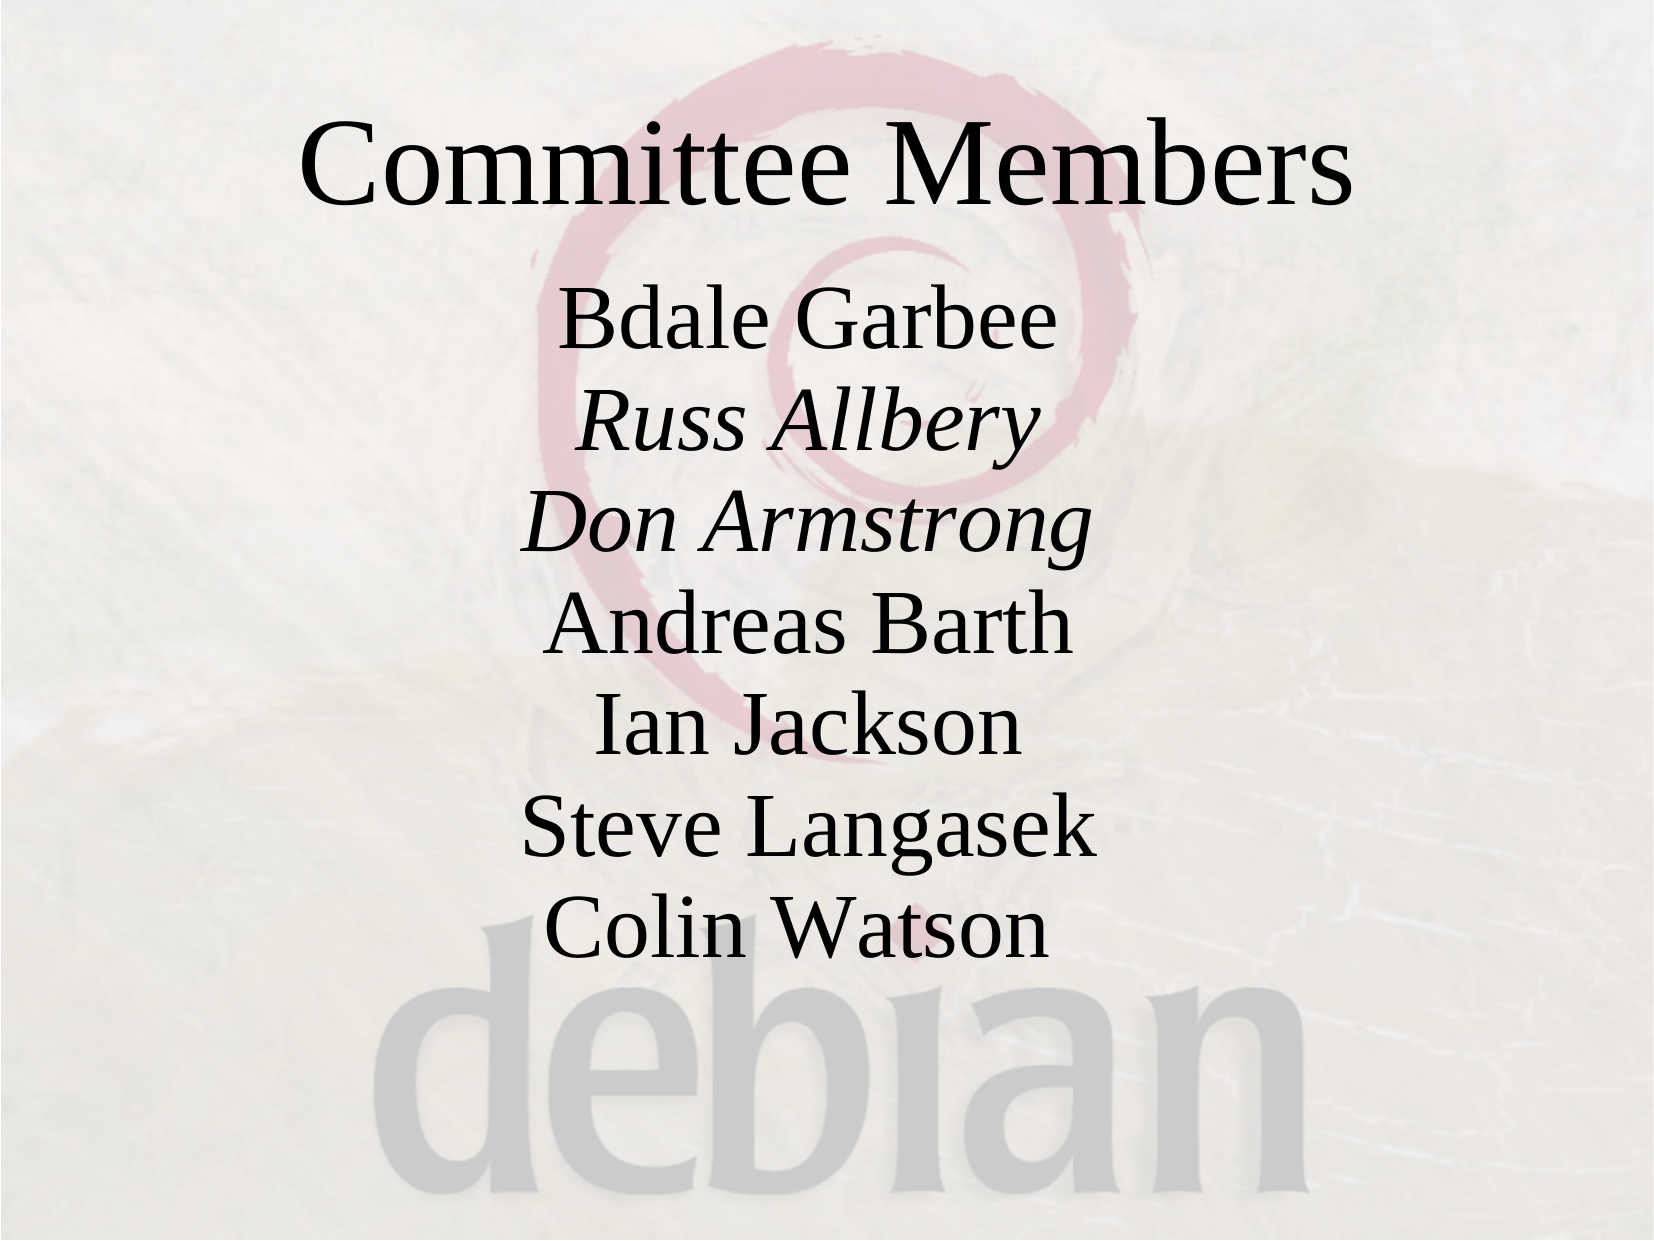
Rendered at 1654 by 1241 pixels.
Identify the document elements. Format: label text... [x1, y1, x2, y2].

text_box Bdale Garbee Russ Allbery Don Armstrong Andreas Barth Ian Jackson Steve Langasek Colin Watson [519, 266, 1099, 978]
title Committee Members [121, 58, 1534, 266]
picture [1, 0, 1654, 1240]
